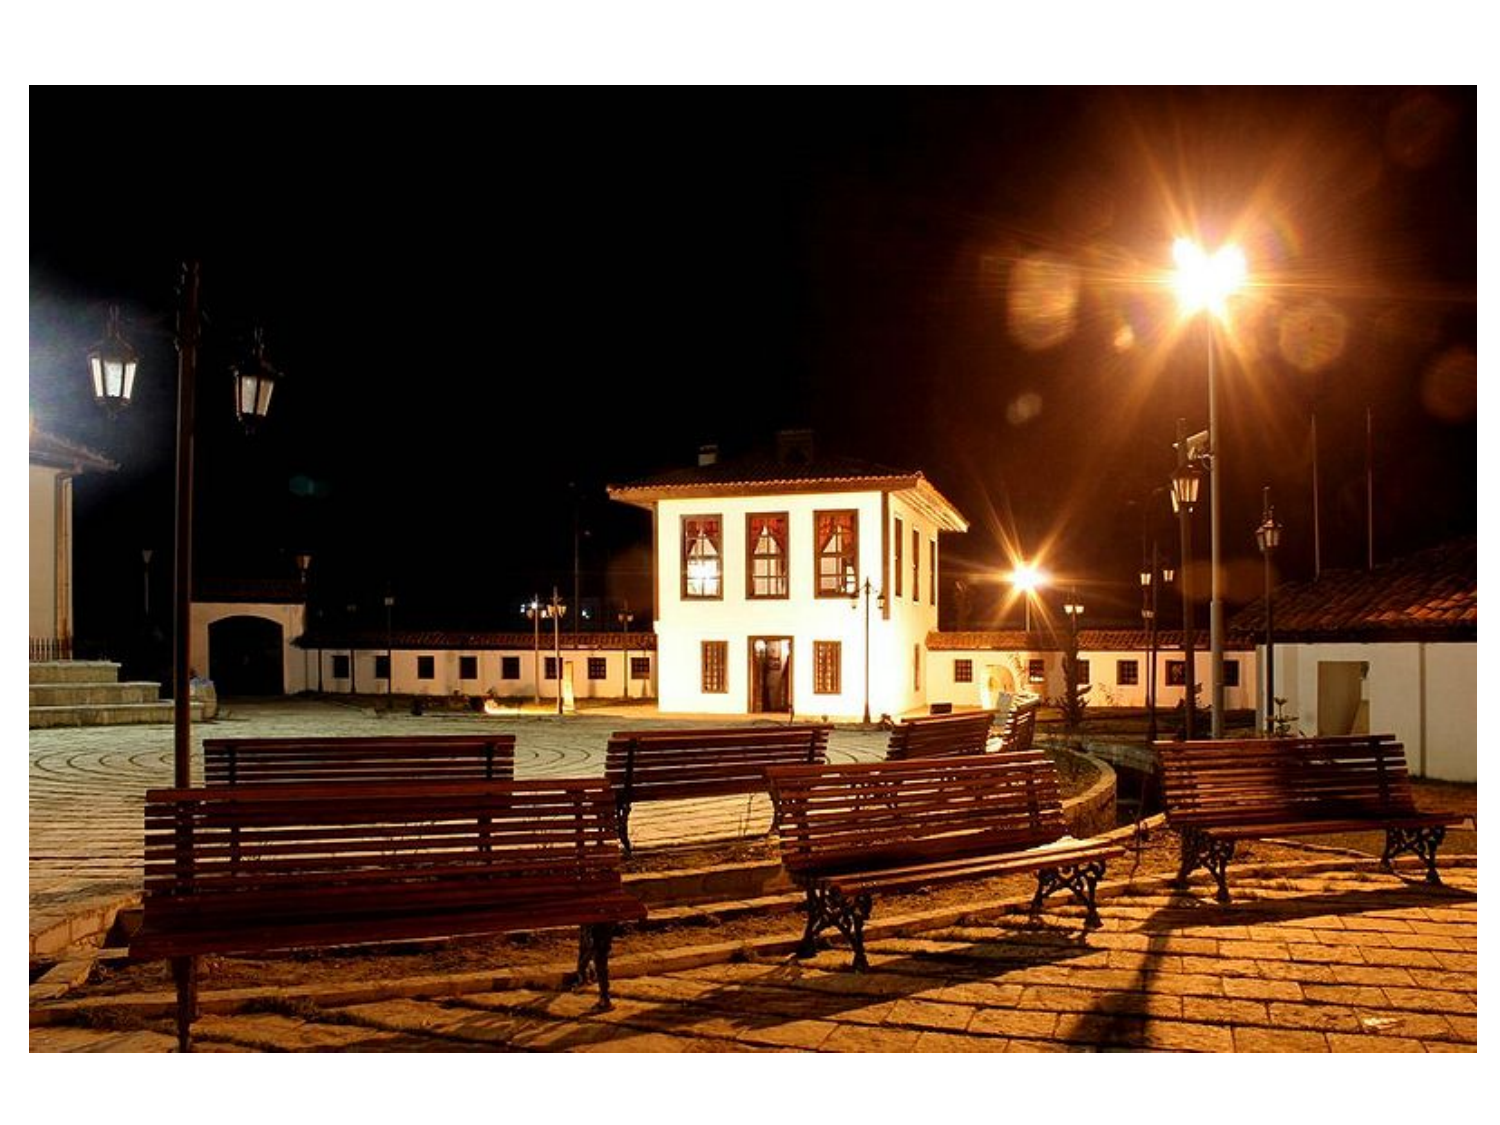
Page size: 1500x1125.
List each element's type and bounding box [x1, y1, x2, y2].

picture [29, 85, 1477, 1053]
